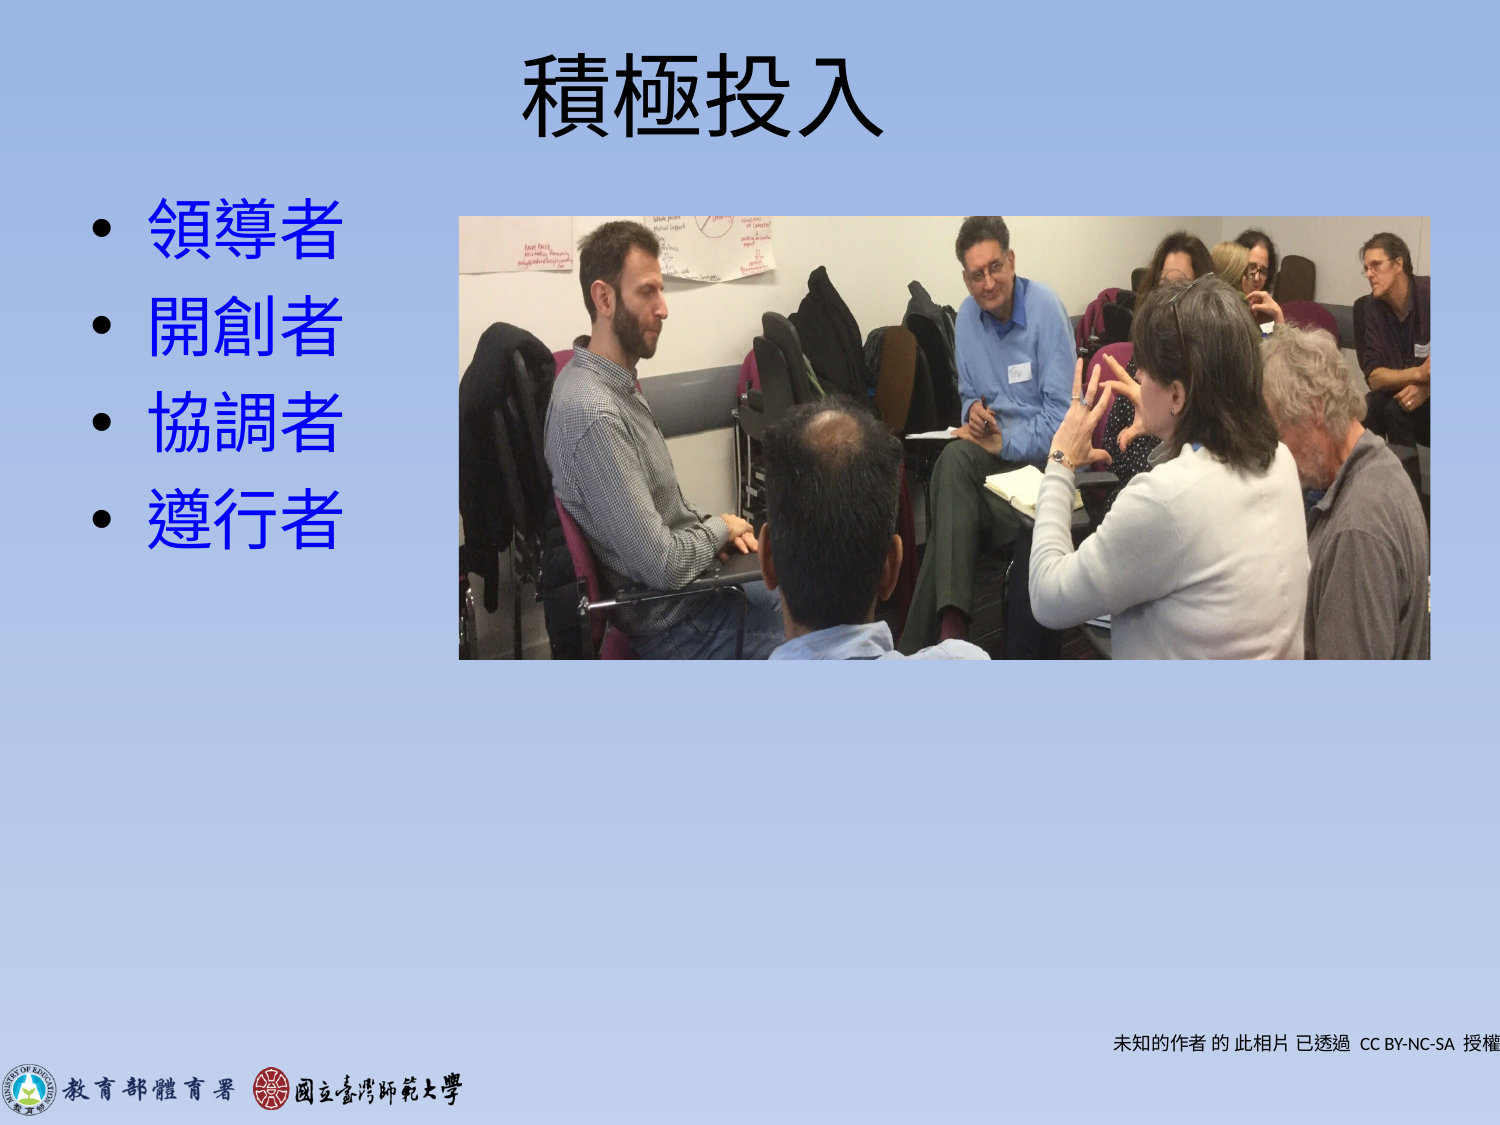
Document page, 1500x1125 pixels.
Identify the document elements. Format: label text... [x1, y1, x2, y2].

list 領導者 開創者 協調者 遵行者 [75, 179, 374, 923]
picture [458, 216, 1431, 661]
title 積極投入 [28, 31, 1379, 143]
text_box 未知的作者 的 此相片 已透過 CC BY-NC-SA 授權 [1098, 1024, 1500, 1063]
